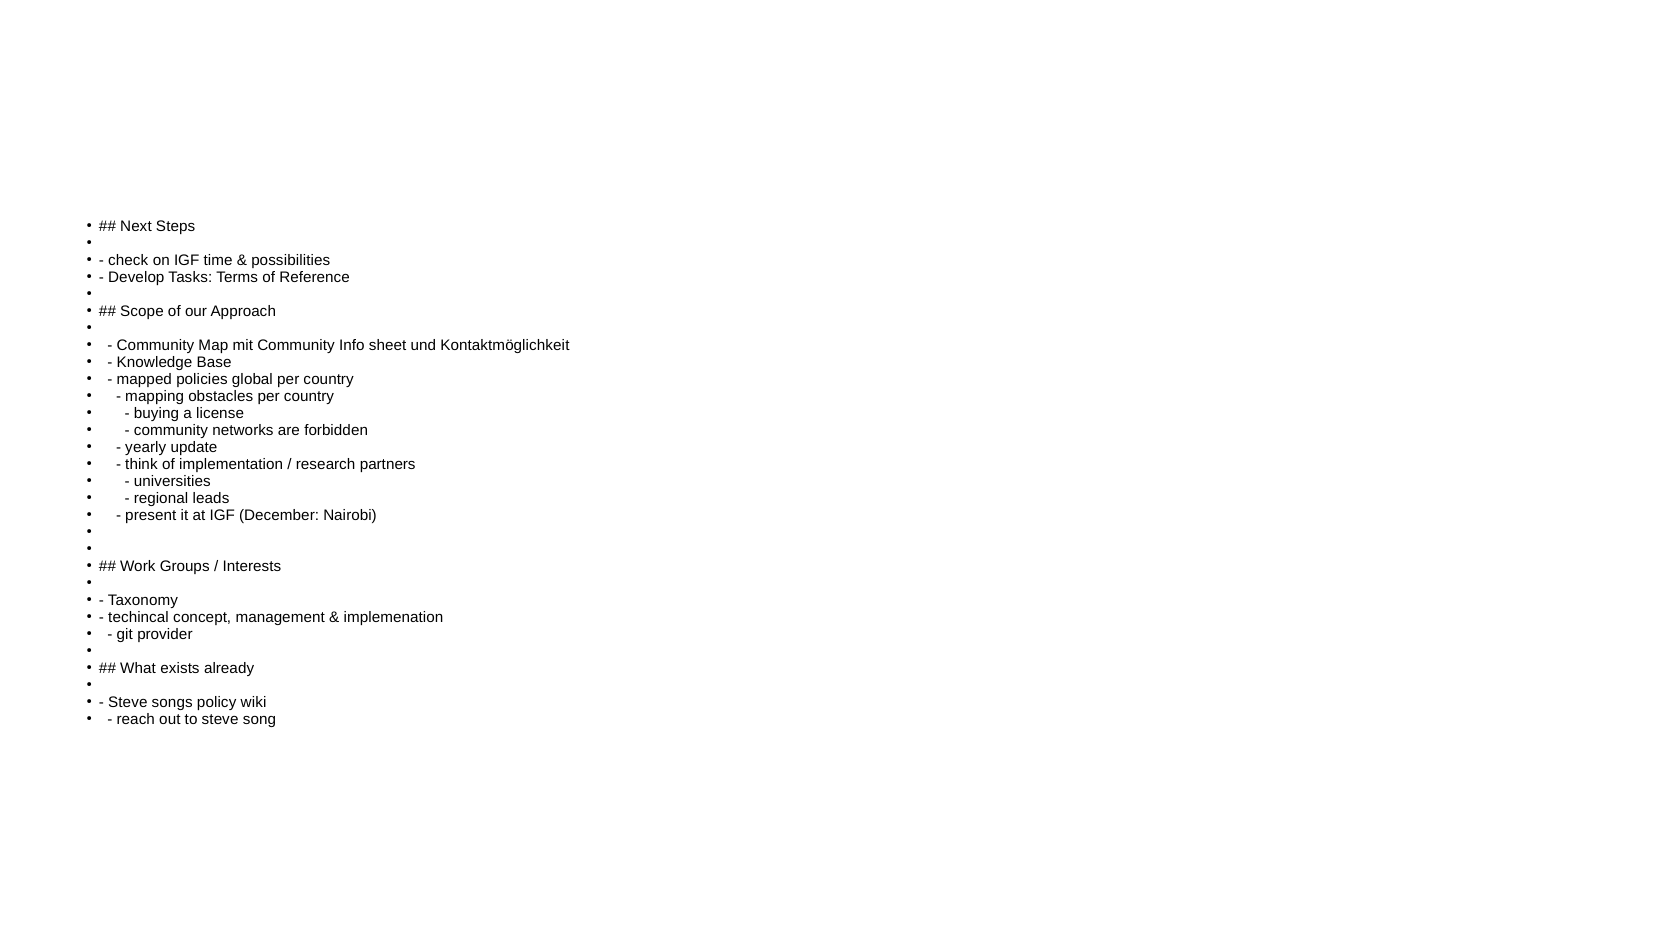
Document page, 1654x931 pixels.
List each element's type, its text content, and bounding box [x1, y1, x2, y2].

list ## Next Steps - check on IGF time & possibilities - Develop Tasks: Terms of Reference ## Scope of our Approach - Community Map mit Community Info sheet und Kontaktmöglichkeit - Knowledge Base - mapped policies global per country - mapping obstacles per country - buying a license - community networks are forbidden - yearly update - think of implementation / research partners - universities - regional leads - present it at IGF (December: Nairobi) ## Work Groups / Interests - Taxonomy - techincal concept, management & implemenation - git provider ## What exists already - Steve songs policy wiki - reach out to steve song [82, 217, 1571, 758]
